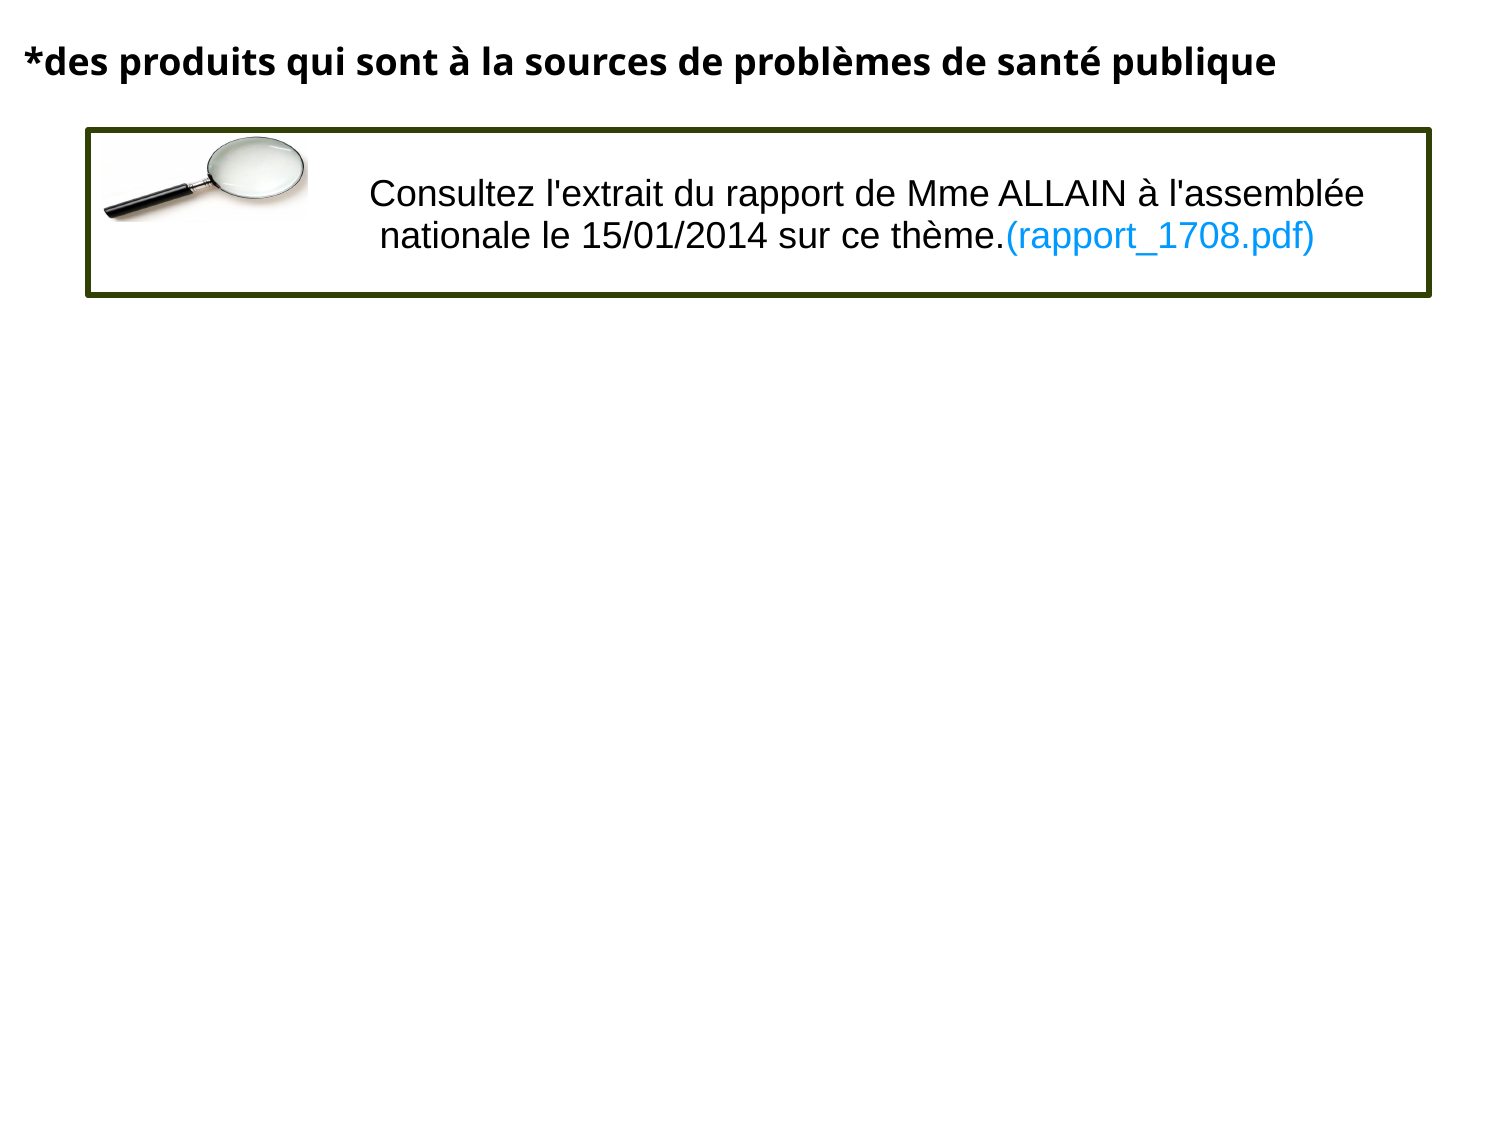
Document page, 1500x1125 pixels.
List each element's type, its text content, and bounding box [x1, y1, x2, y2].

list *des produits qui sont à la sources de problèmes de santé publique [23, 35, 1477, 1099]
picture [101, 135, 308, 222]
text_box Consultez l'extrait du rapport de Mme ALLAIN à l'assemblée nationale le 15/01/2014 sur ce thème.(rapport_1708.pdf) [354, 165, 1381, 265]
